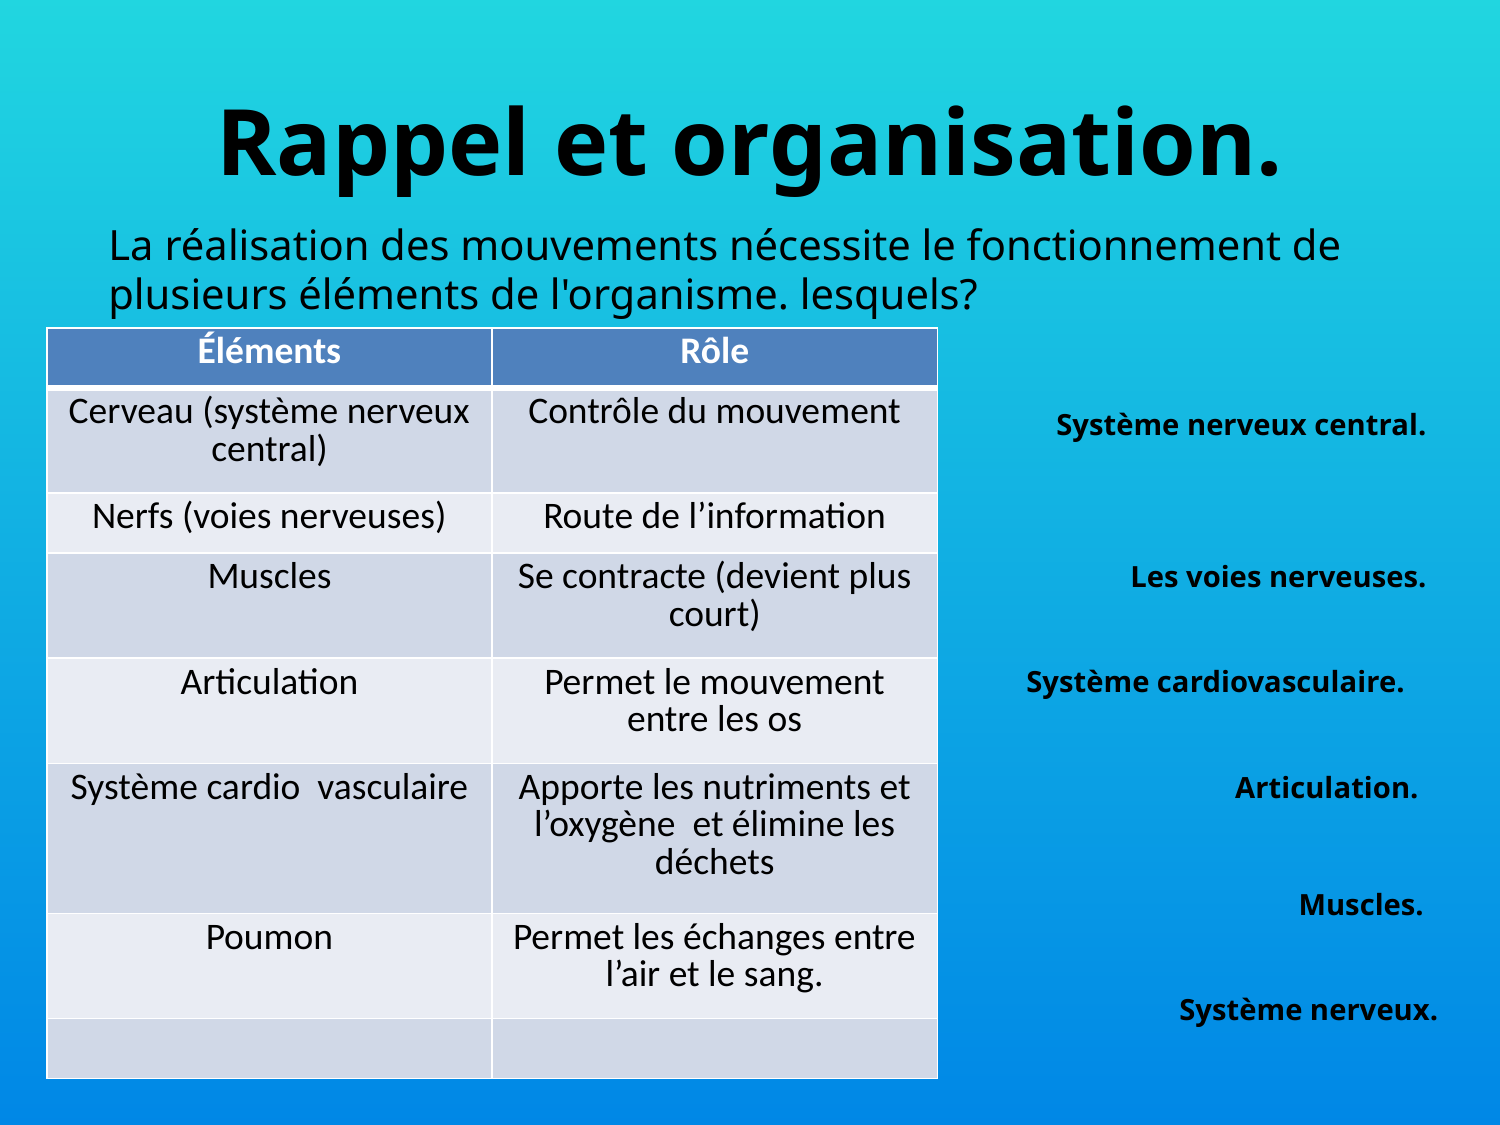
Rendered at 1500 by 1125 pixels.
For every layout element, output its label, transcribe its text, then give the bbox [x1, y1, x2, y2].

table_cell Poumon [48, 914, 491, 1018]
table_cell Se contracte (devient plus court) [493, 554, 937, 657]
table_cell Apporte les nutriments et l’oxygène et élimine les déchets [493, 764, 937, 913]
table_cell [493, 1019, 937, 1078]
table_cell Cerveau (système nerveux central) [48, 391, 491, 492]
table_cell [48, 1019, 491, 1078]
table_cell Articulation [48, 659, 491, 763]
table_cell Contrôle du mouvement [493, 391, 937, 492]
text_box Muscles. [1283, 878, 1439, 929]
table_cell Route de l’information [493, 494, 937, 552]
table_header Rôle [493, 329, 937, 385]
table_cell Permet les échanges entre l’air et le sang. [493, 914, 937, 1018]
text_box Les voies nerveuses. [938, 550, 1442, 601]
table_cell Nerfs (voies nerveuses) [48, 494, 491, 552]
text_box Système nerveux central. [1031, 398, 1442, 449]
text_box Système cardiovasculaire. [1011, 656, 1428, 707]
text_box Articulation. [1220, 761, 1440, 812]
text_box La réalisation des mouvements nécessite le fonctionnement de plusieurs éléments de l'organisme. lesquels? [93, 210, 1430, 326]
table_header Éléments [48, 329, 491, 385]
table_cell Permet le mouvement entre les os [493, 659, 937, 763]
table_cell Système cardio vasculaire [48, 764, 491, 913]
table_cell Muscles [48, 554, 491, 657]
text_box Système nerveux. [1089, 984, 1454, 1035]
title Rappel et organisation. [75, 45, 1425, 233]
